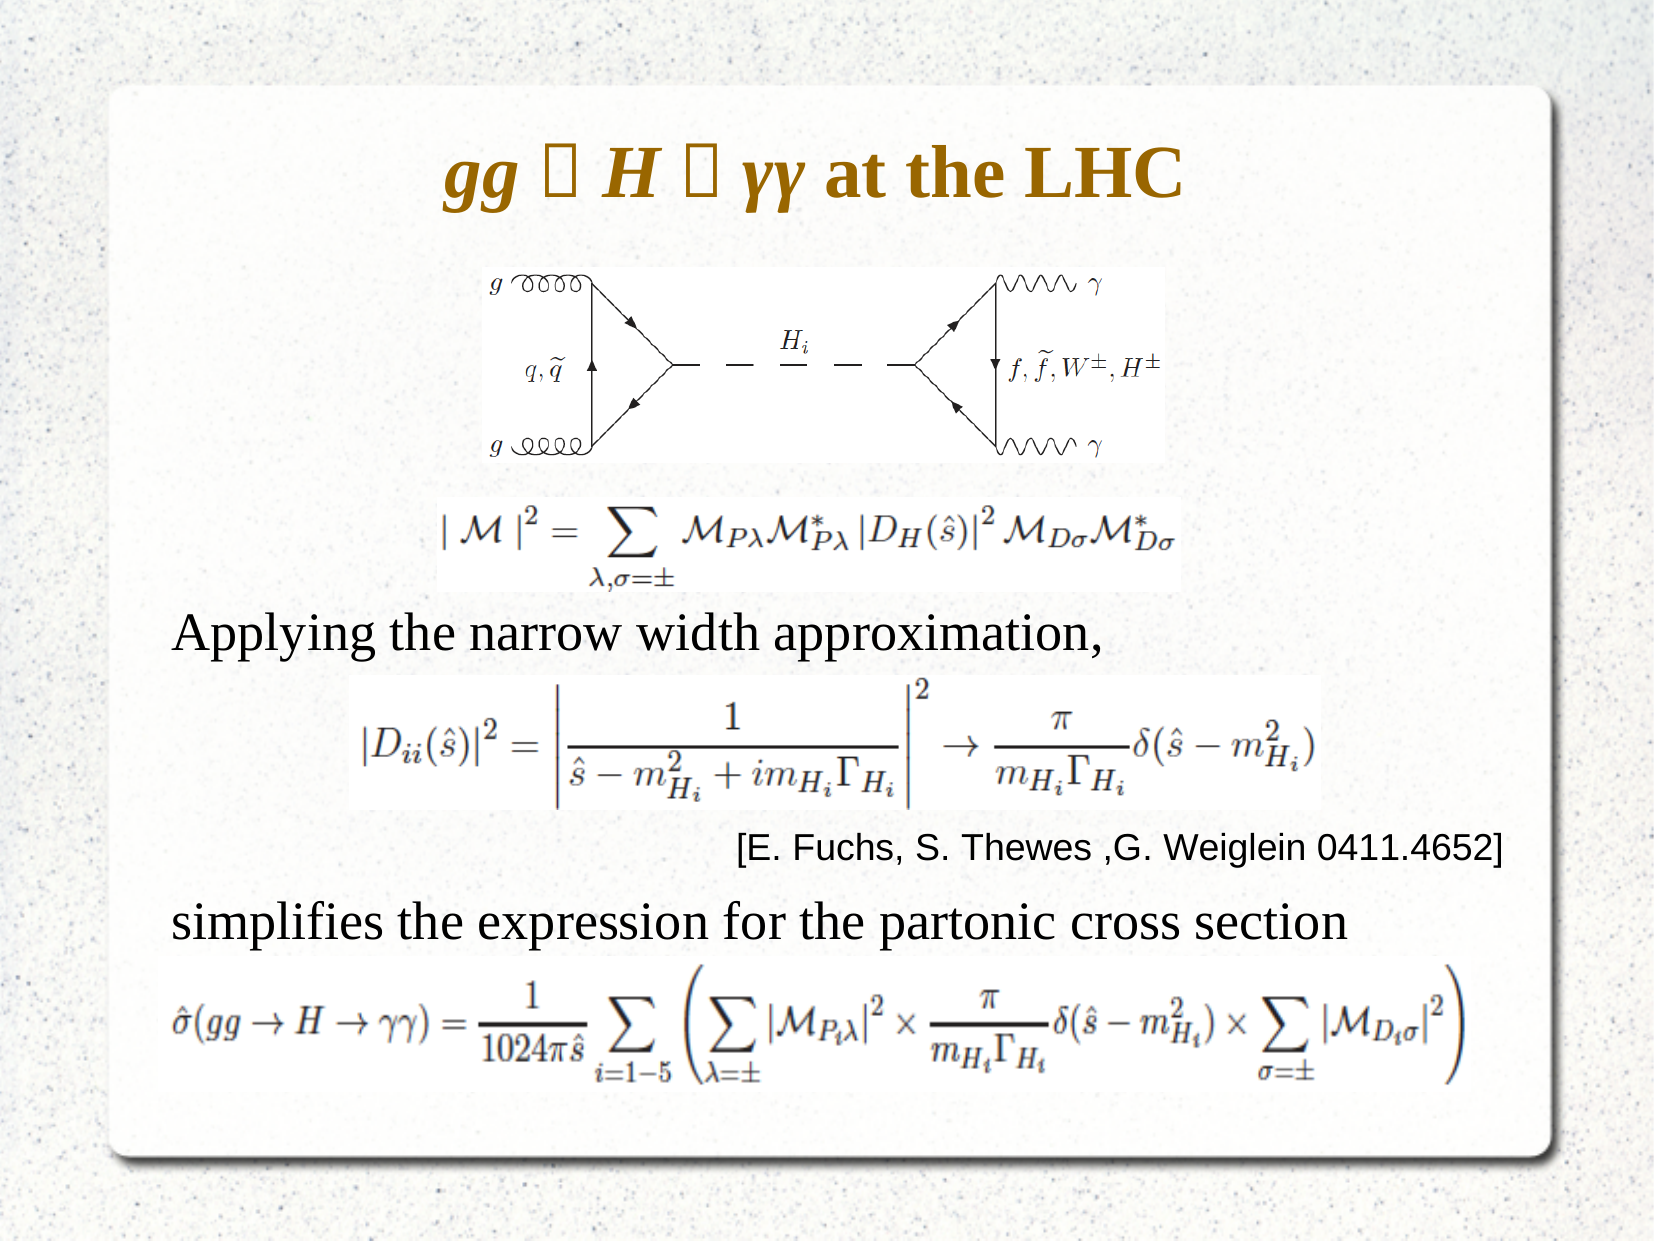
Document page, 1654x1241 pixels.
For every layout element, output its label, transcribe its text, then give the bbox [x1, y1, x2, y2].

list simplifies the expression for the partonic cross section [100, 891, 1459, 1036]
picture [0, 0, 1654, 1241]
list Applying the narrow width approximation, [100, 602, 1459, 746]
title gg  H  γγ at the LHC [118, 88, 1536, 248]
text_box [E. Fuchs, S. Thewes ,G. Weiglein 0411.4652] [680, 816, 1561, 876]
